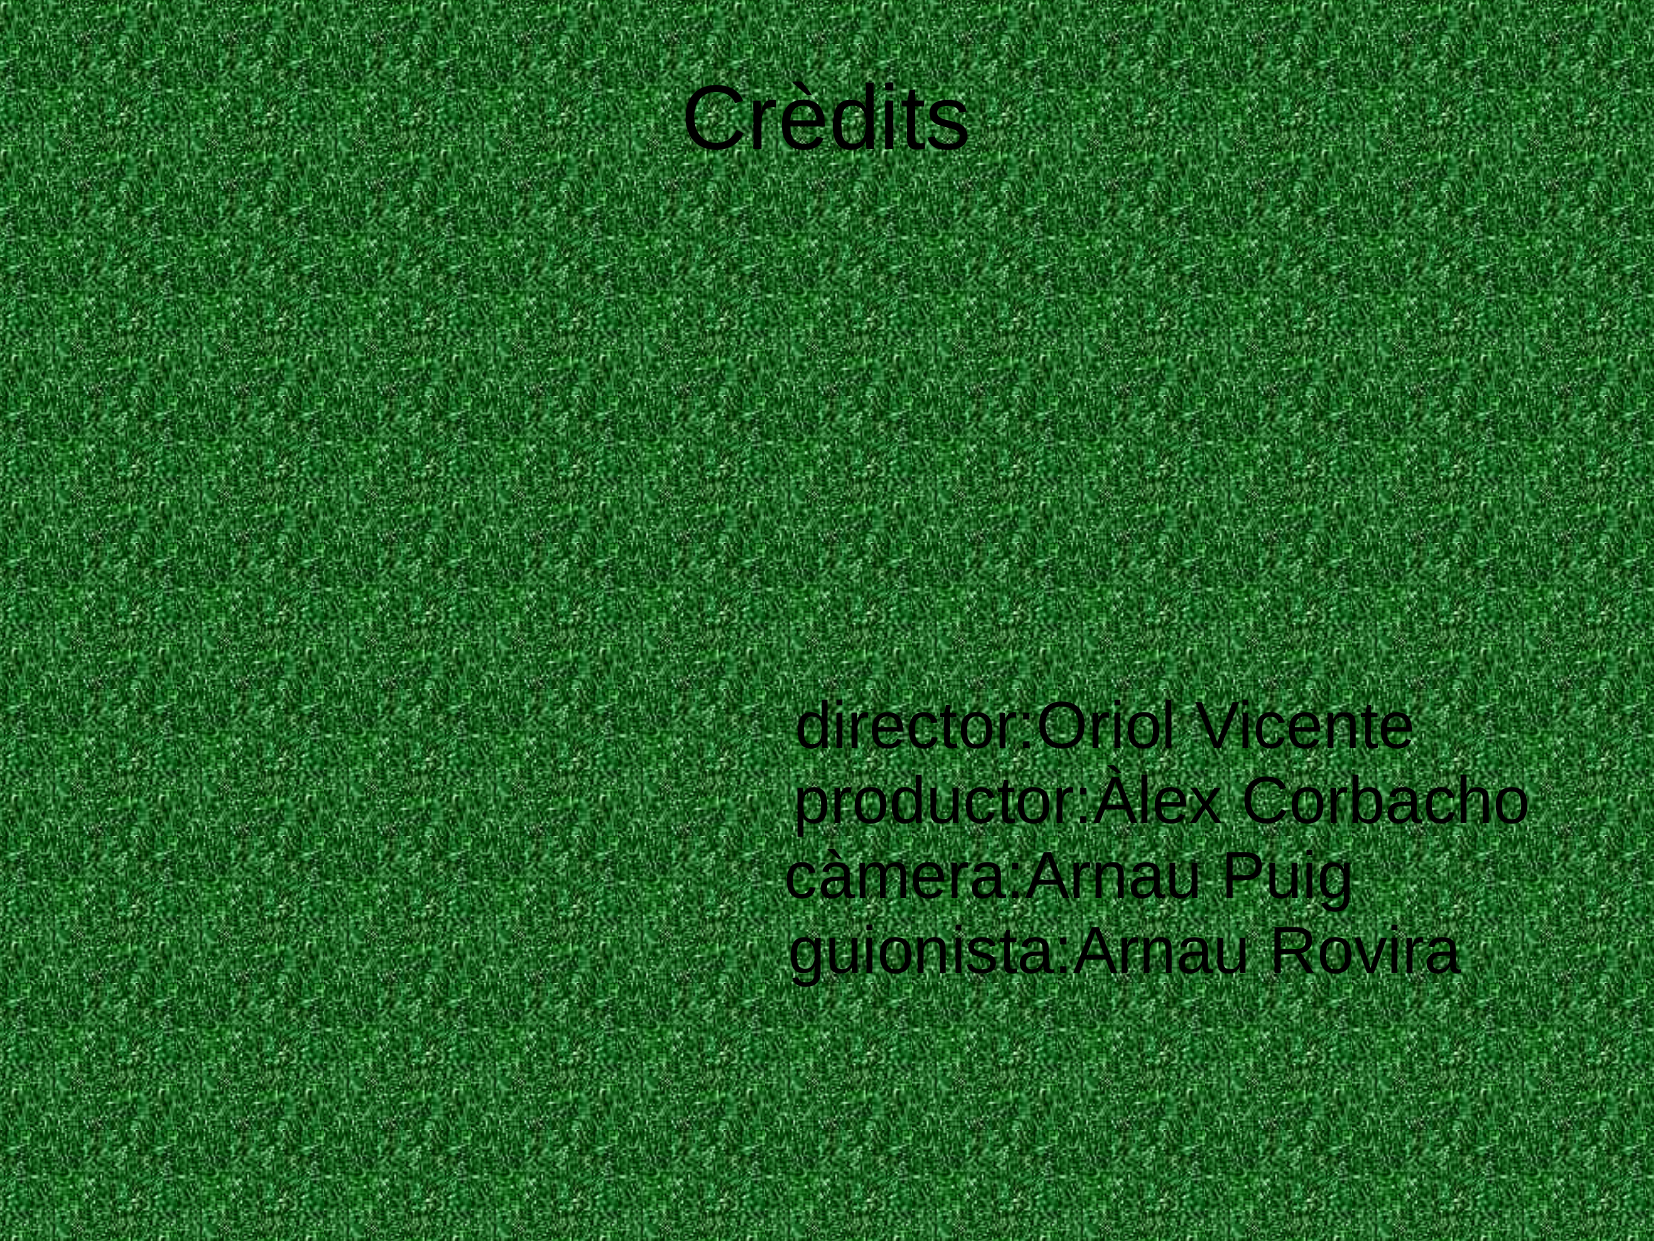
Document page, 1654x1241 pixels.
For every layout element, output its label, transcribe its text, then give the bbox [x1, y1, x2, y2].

subtitle director:Oriol Vicente productor:Àlex Corbacho càmera:Arnau Puig guionista:Arnau Rovira [0, 257, 1654, 1241]
title Crèdits [0, 0, 1654, 257]
